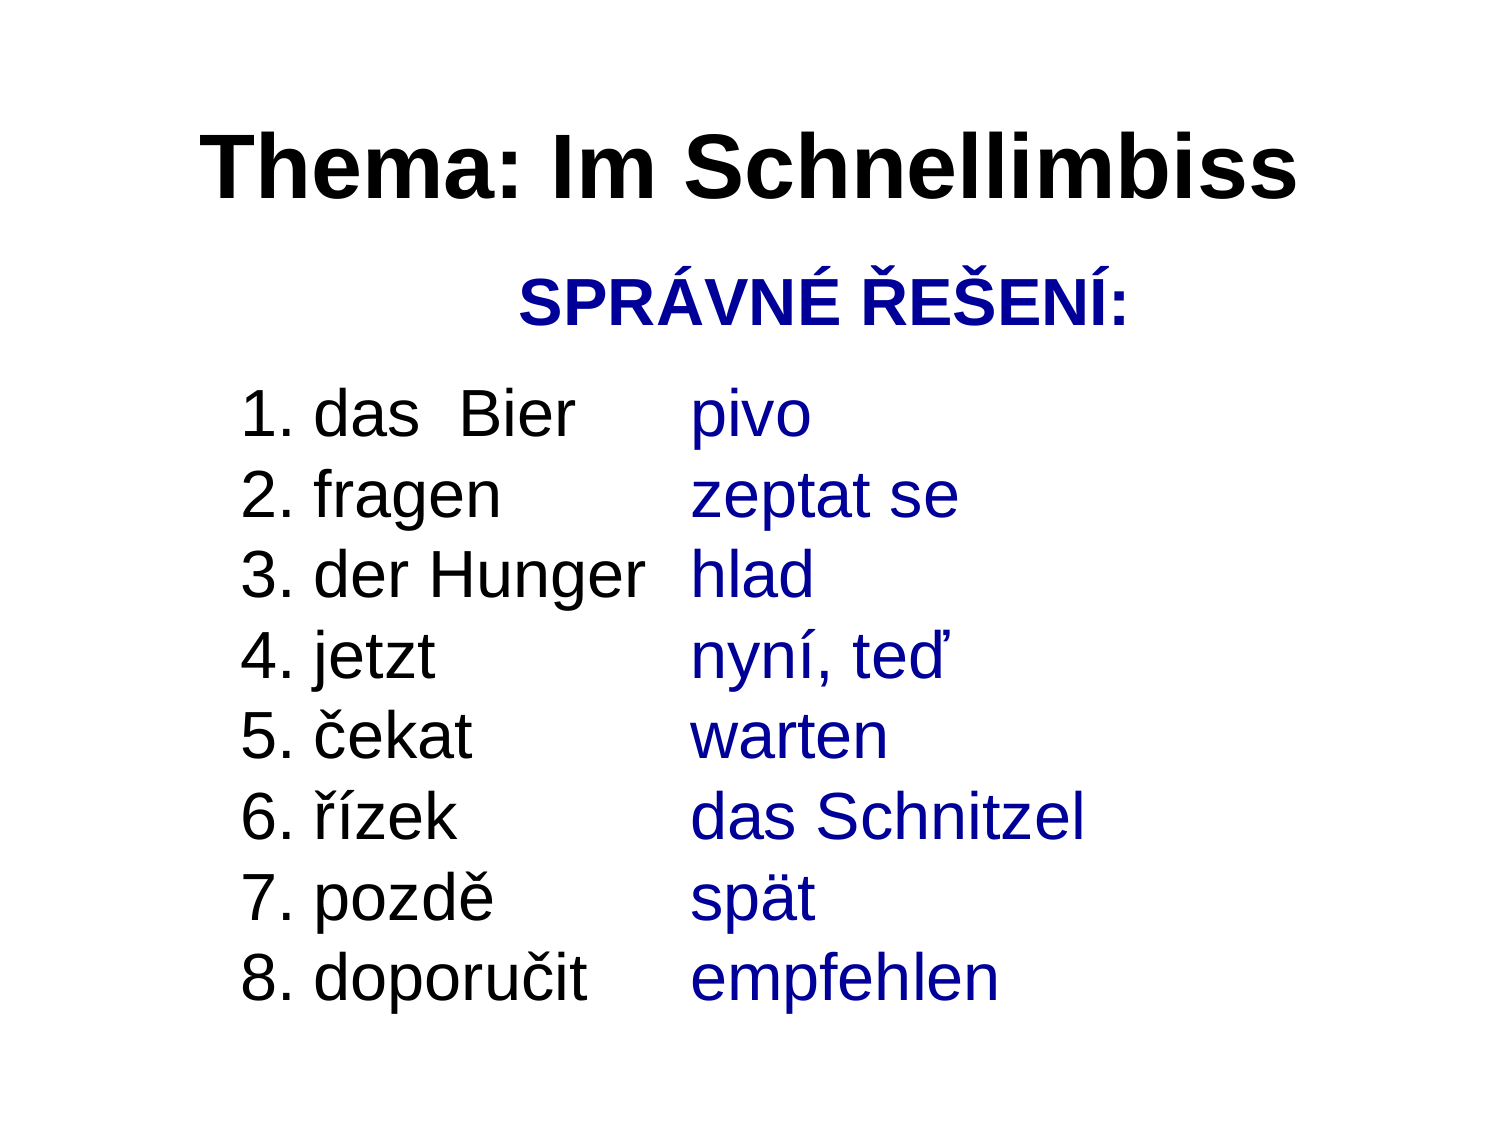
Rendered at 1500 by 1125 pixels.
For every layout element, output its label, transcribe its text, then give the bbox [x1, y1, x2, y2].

list SPRÁVNÉ ŘEŠENÍ: 1. das Bier pivo 2. fragen zeptat se 3. der Hunger hlad 4. jetzt nyní, teď 5. čekat warten 6. řízek das Schnitzel 7. pozdě spät 8. doporučit empfehlen [75, 267, 1426, 1047]
title Thema: Im Schnellimbiss [75, 47, 1426, 267]
